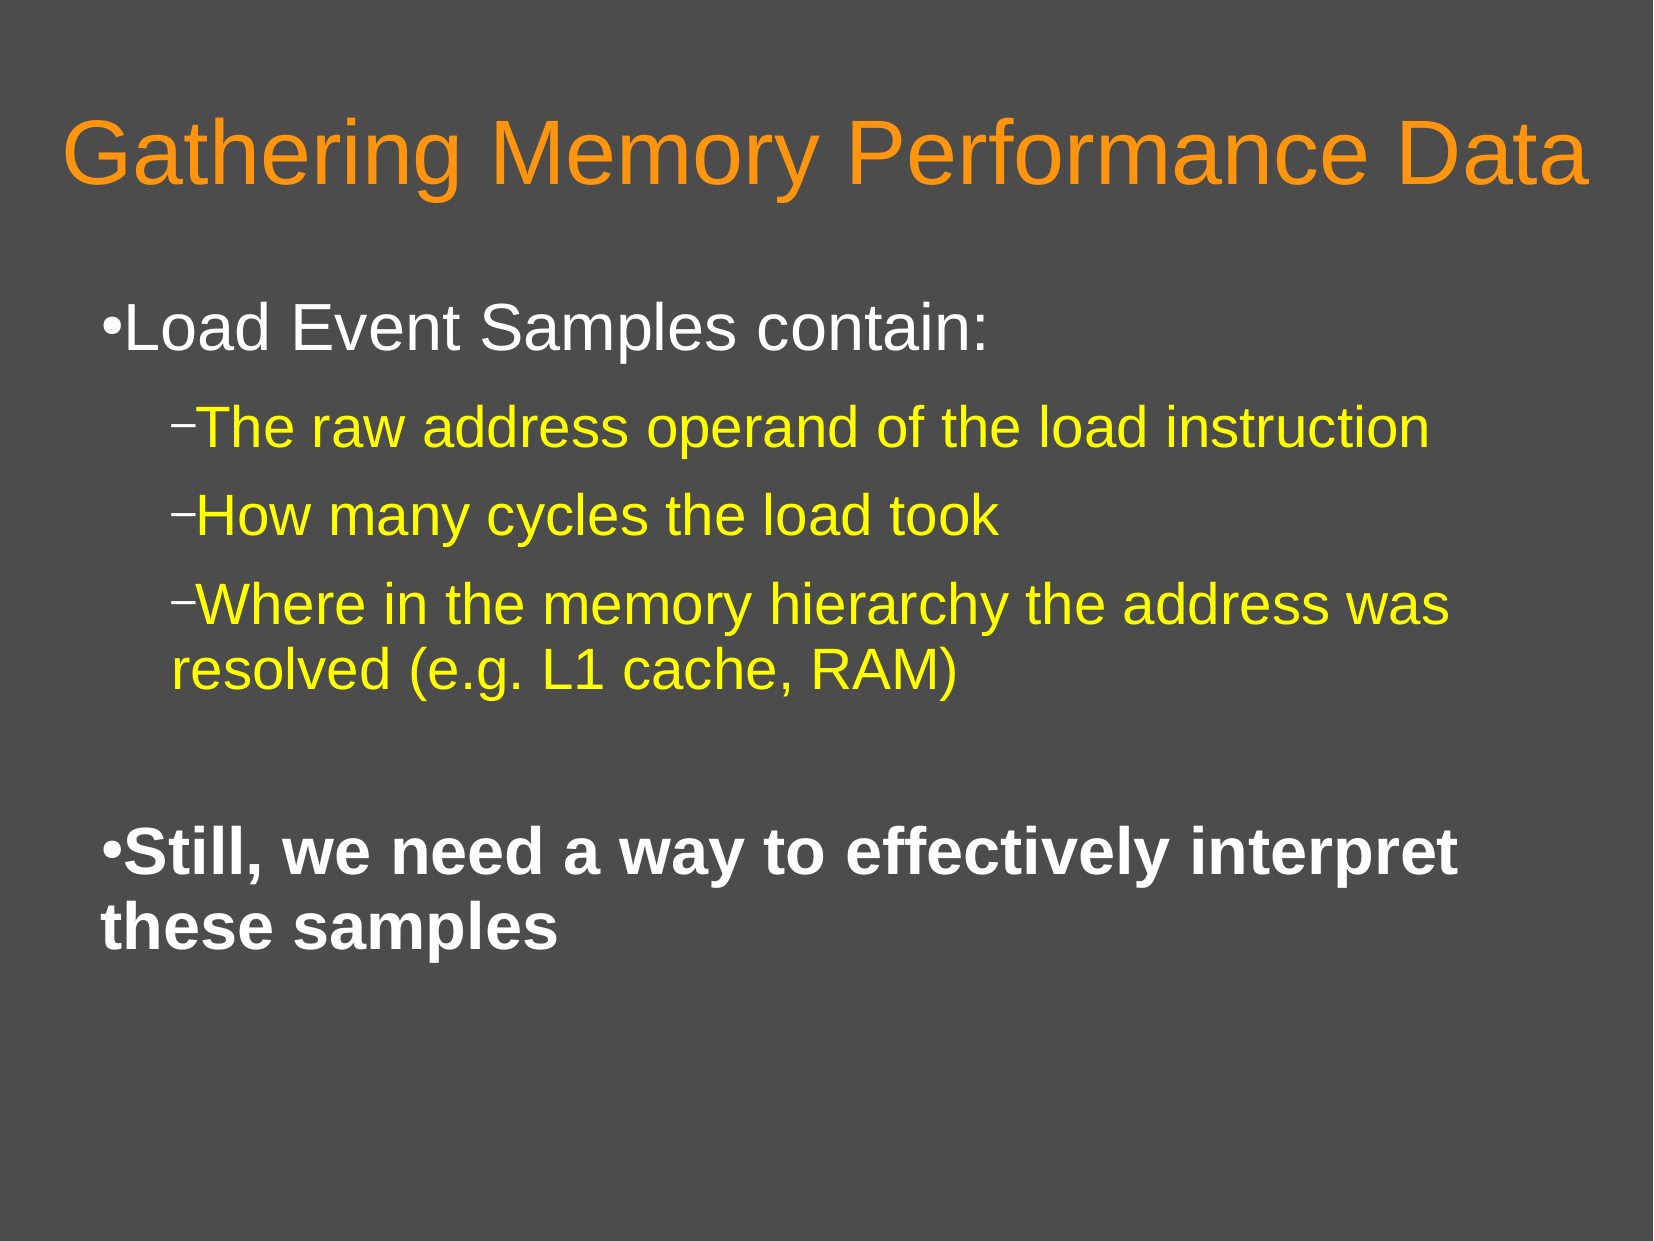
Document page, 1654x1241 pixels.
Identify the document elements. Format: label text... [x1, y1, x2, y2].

list Load Event Samples contain: The raw address operand of the load instruction How many cycles the load took Where in the memory hierarchy the address was resolved (e.g. L1 cache, RAM) Still, we need a way to effectively interpret these samples [82, 290, 1571, 1201]
title Gathering Memory Performance Data [0, 49, 1653, 257]
